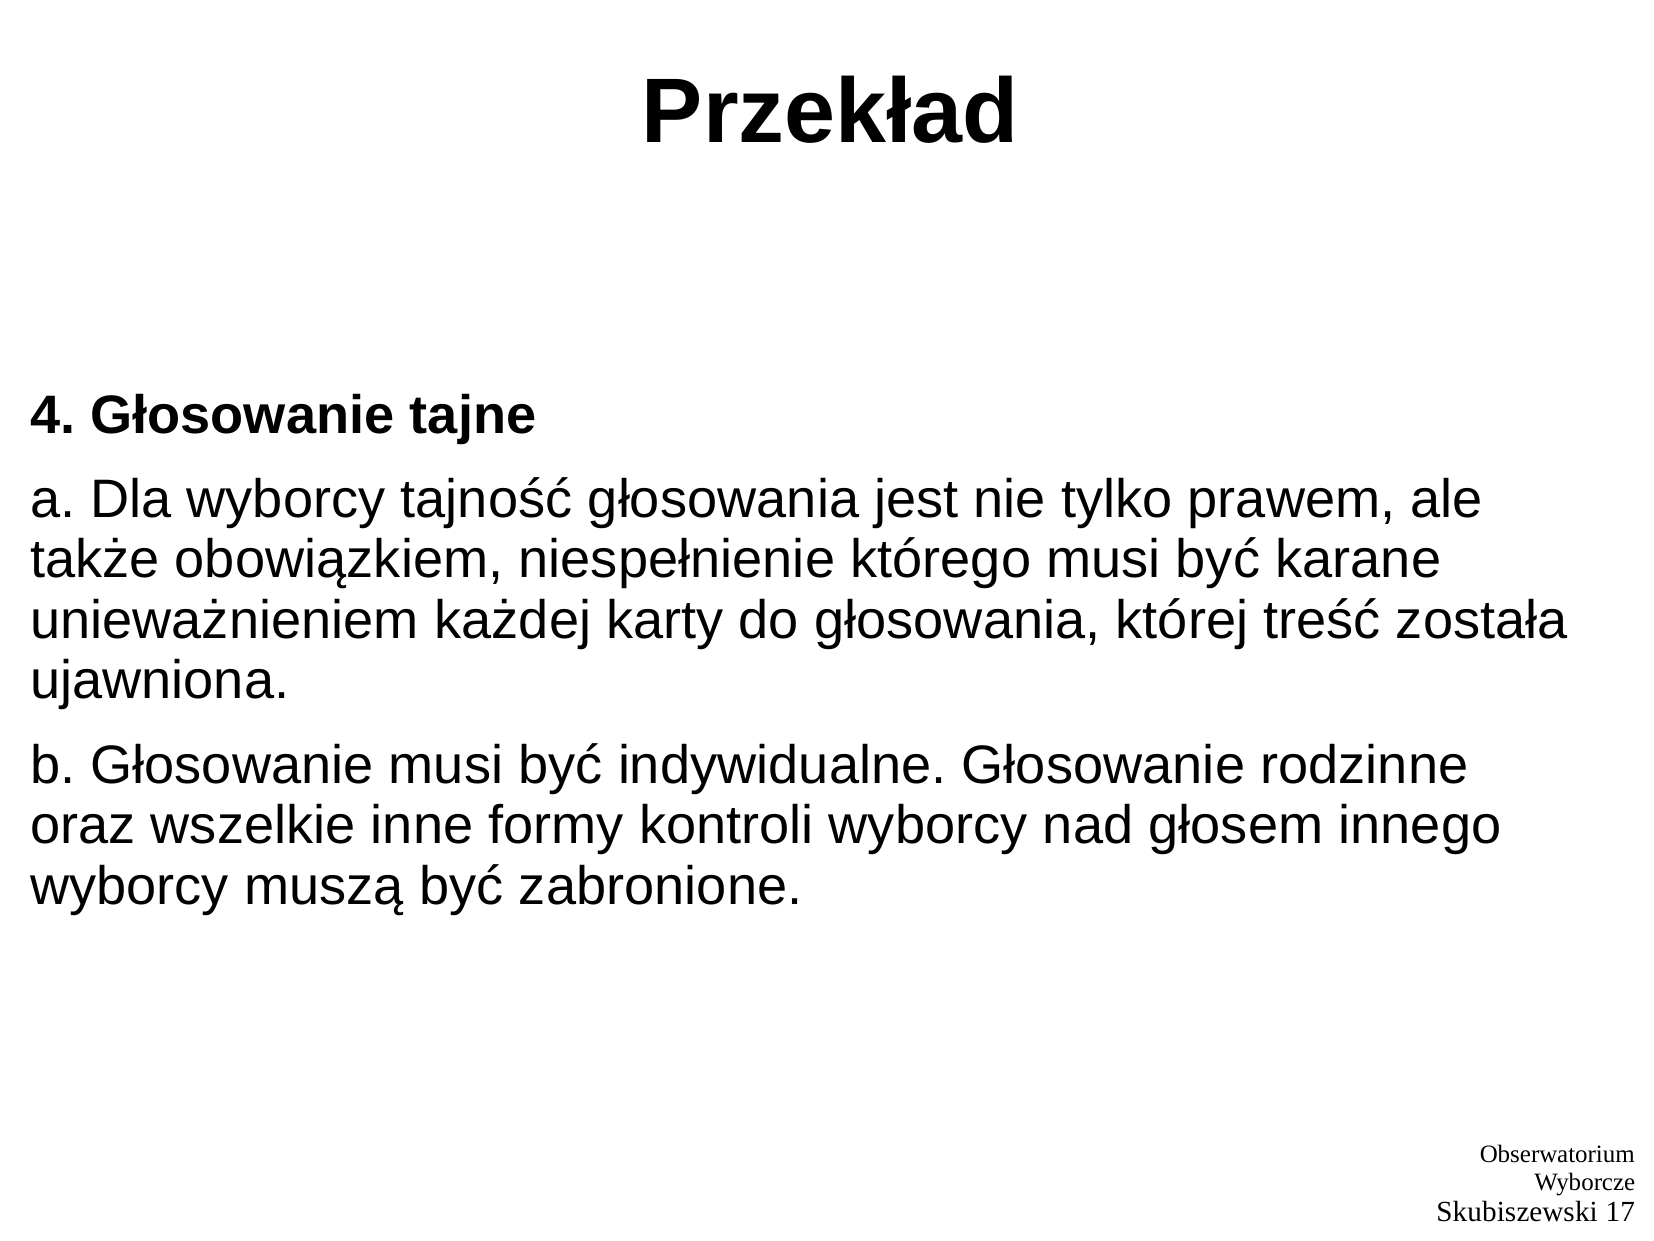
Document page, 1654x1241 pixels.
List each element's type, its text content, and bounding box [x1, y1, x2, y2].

title Przekład [86, 60, 1575, 266]
list 4. Głosowanie tajne a. Dla wyborcy tajność głosowania jest nie tylko prawem, ale także obowiązkiem, niespełnienie którego musi być karane unieważnieniem każdej karty do głosowania, której treść została ujawniona. b. Głosowanie musi być indywidualne. Głosowanie rodzinne oraz wszelkie inne formy kontroli wyborcy nad głosem innego wyborcy muszą być zabronione. [30, 300, 1583, 1201]
text_box [819, 581, 850, 658]
